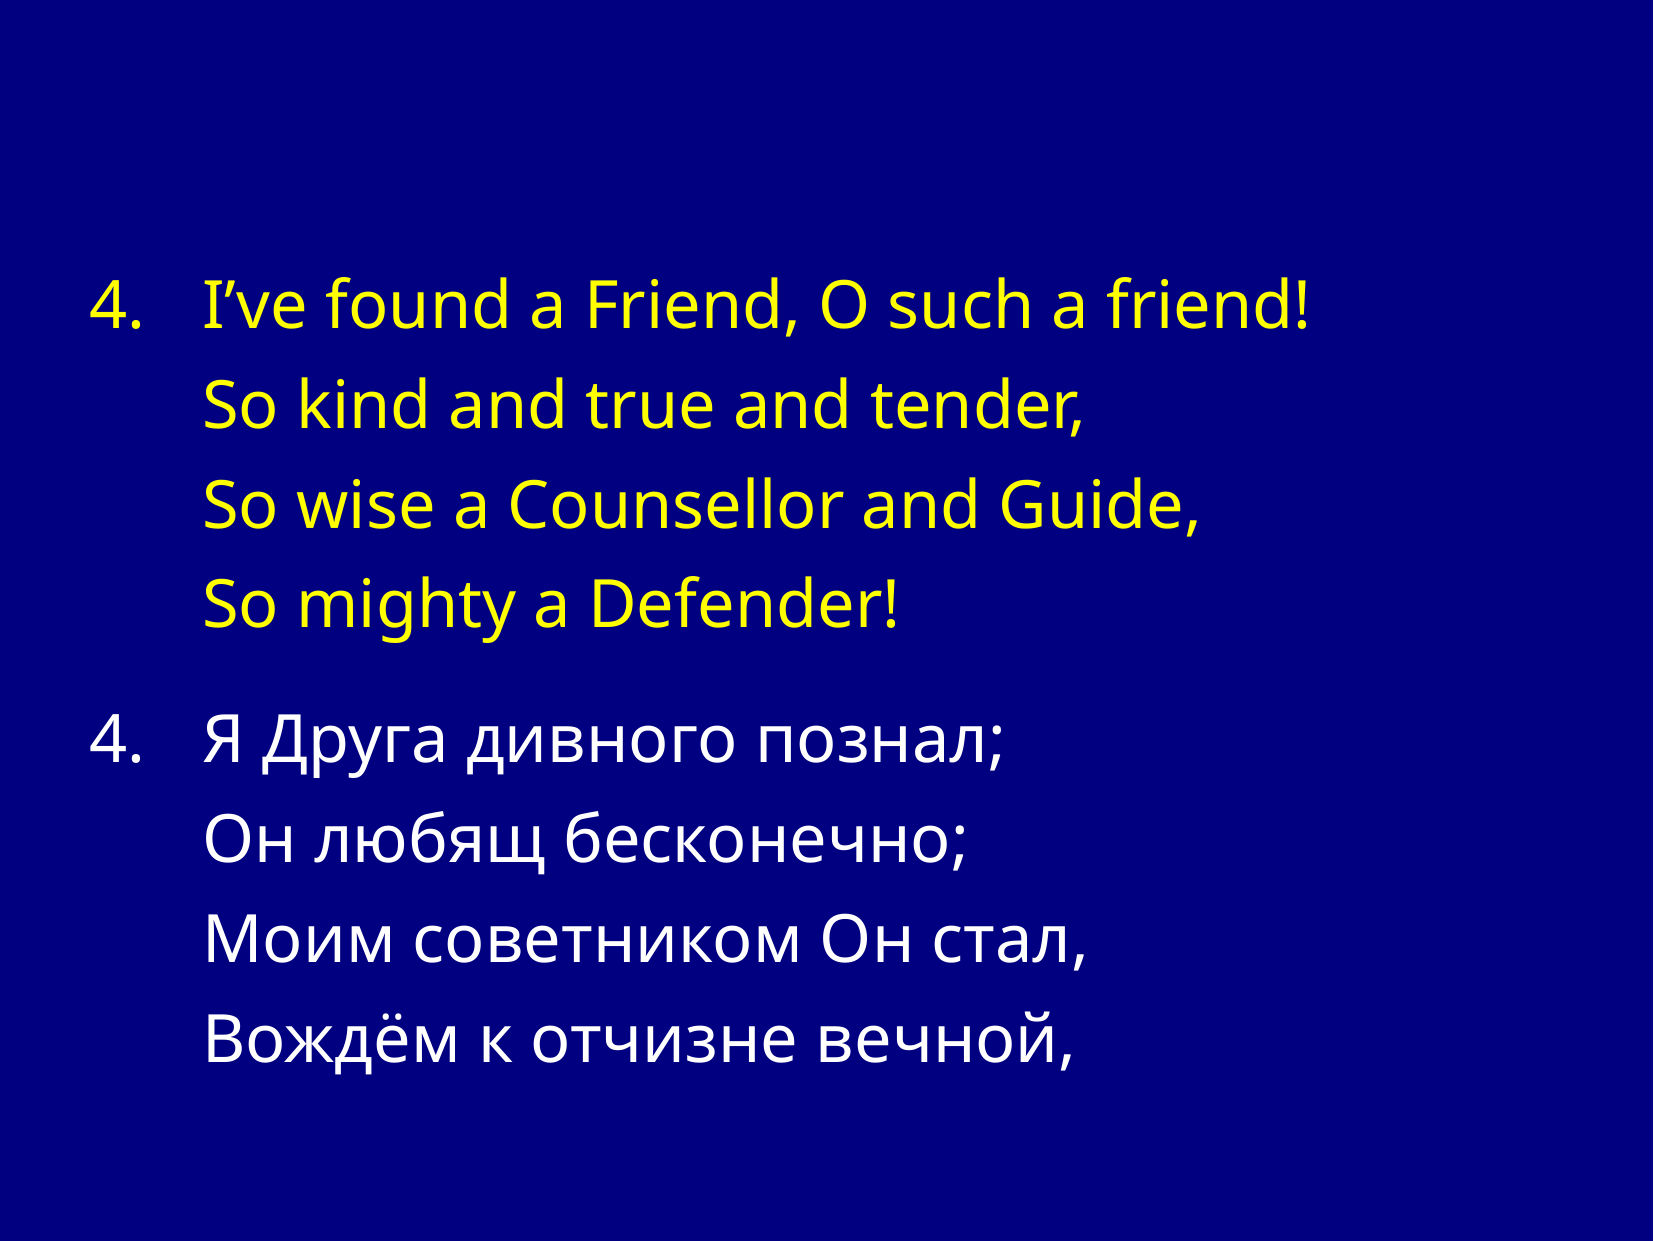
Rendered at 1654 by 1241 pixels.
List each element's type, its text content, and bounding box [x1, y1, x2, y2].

text_box 4. I’ve found a Friend, O such a friend! So kind and true and tender, So wise a Counsellor and Guide, So mighty a Defender! [75, 150, 1576, 638]
text_box 4. Я Друга дивного познал; Он любящ бесконечно; Моим советником Он стал, Вождём к отчизне вечной, [75, 675, 1576, 1163]
